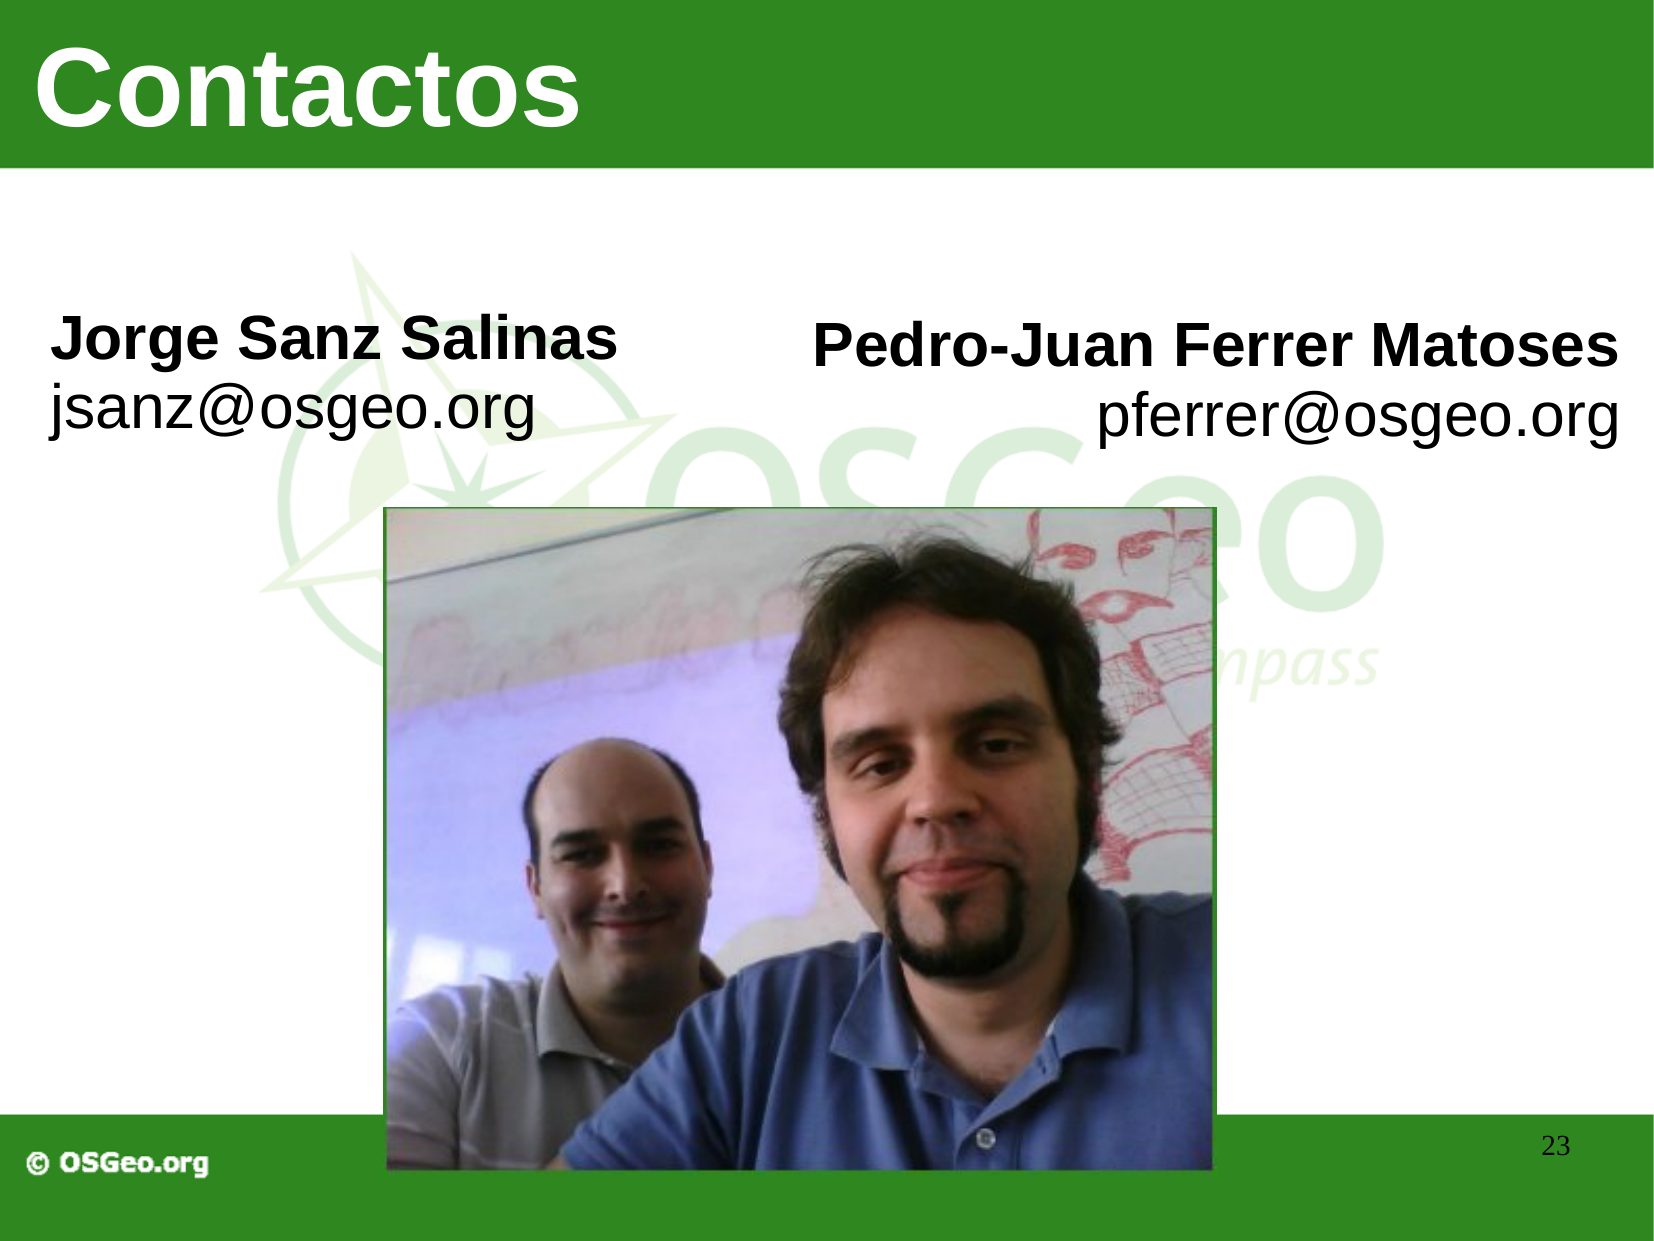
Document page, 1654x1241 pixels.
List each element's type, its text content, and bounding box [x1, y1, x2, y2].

text_box Contactos [18, 17, 599, 178]
text_box Jorge Sanz Salinas jsanz@osgeo.org [35, 295, 715, 508]
text_box Pedro-Juan Ferrer Matoses pferrer@osgeo.org [608, 302, 1637, 490]
picture [0, 0, 1654, 1241]
